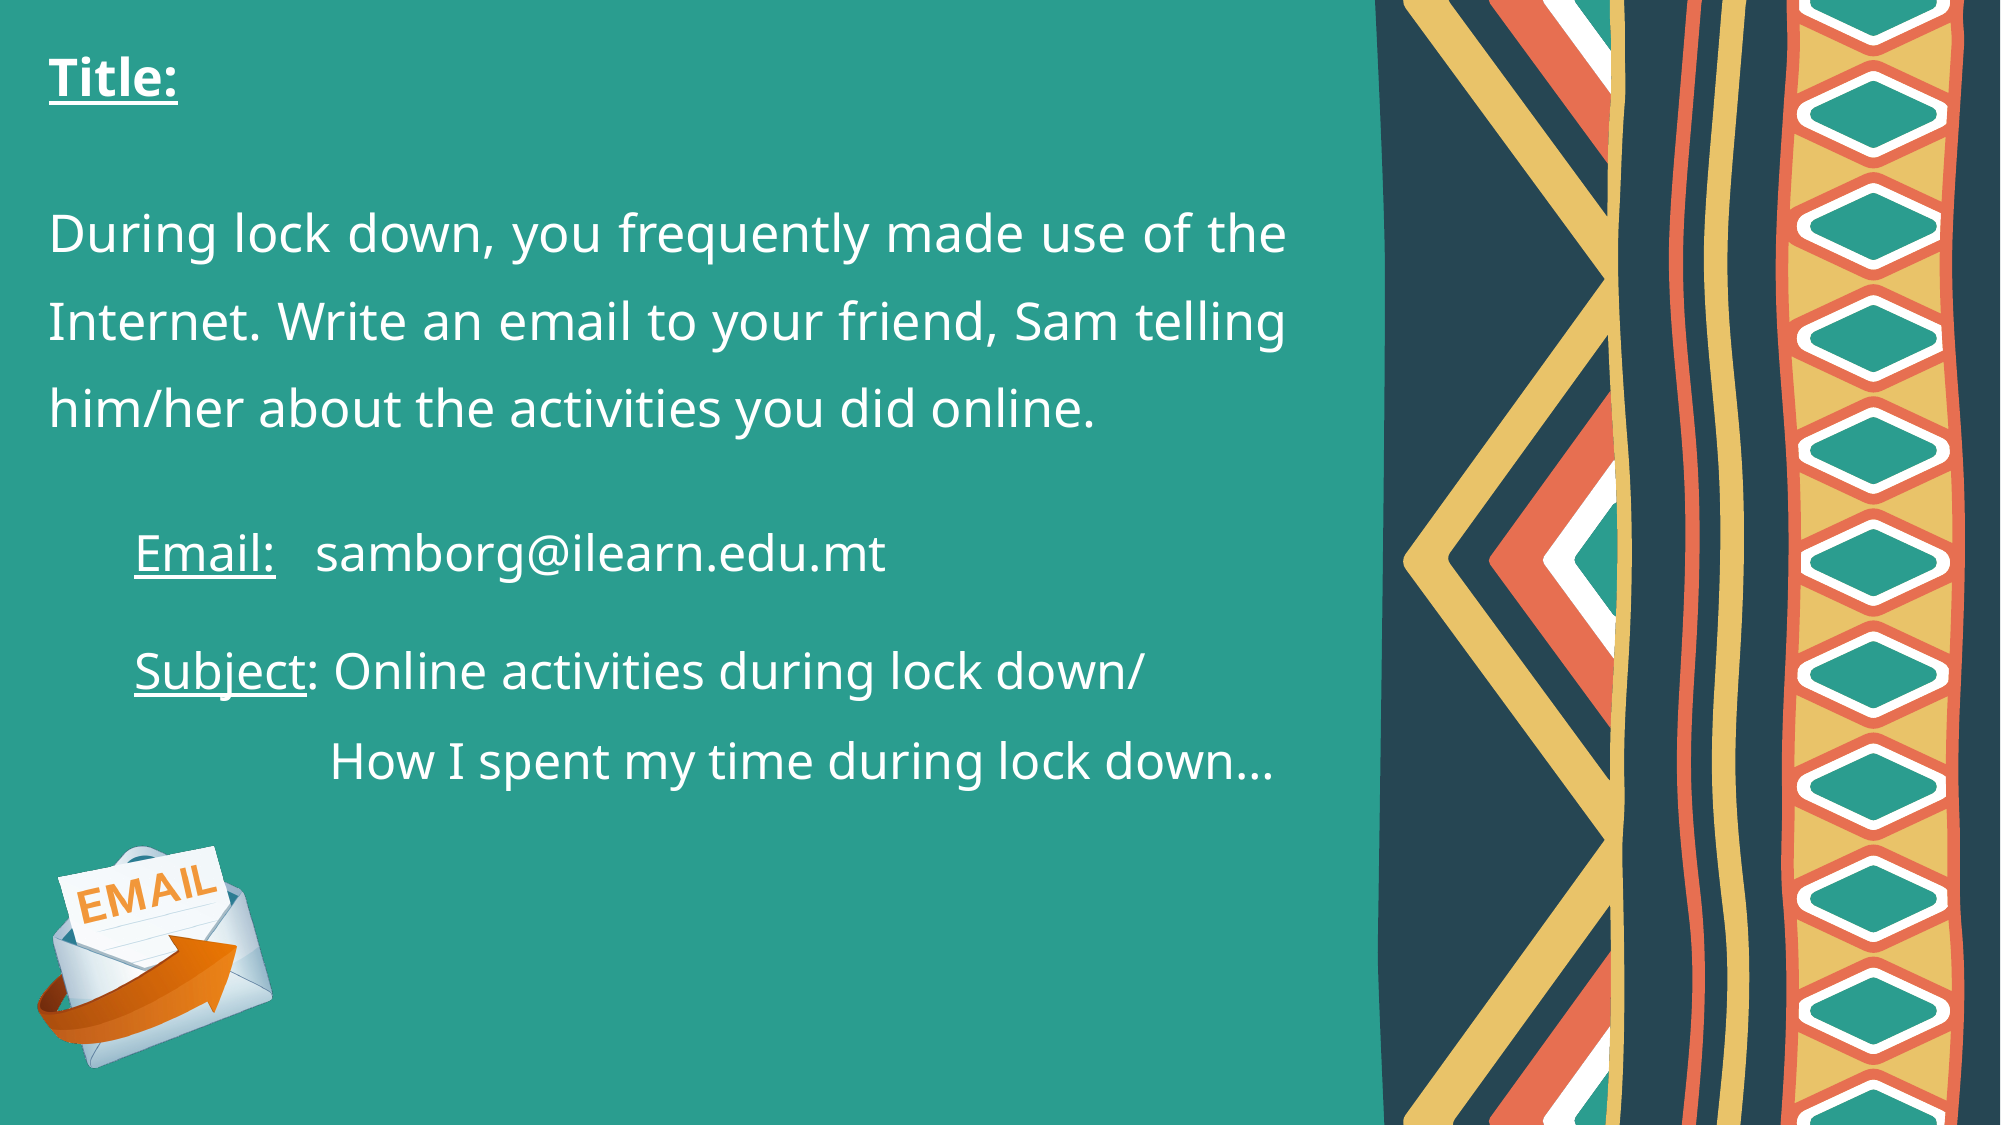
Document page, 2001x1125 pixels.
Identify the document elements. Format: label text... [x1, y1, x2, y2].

text_box Subject: Online activities during lock down/ How I spent my time during lock down… [119, 601, 1299, 791]
title [34, 24, 1272, 64]
text_box Email: samborg@ilearn.edu.mt [119, 514, 1248, 590]
picture [34, 842, 277, 1072]
list Title: During lock down, you frequently made use of the Internet. Write an email to your friend, Sam telling him/her about the activities you did online. [34, 64, 1304, 602]
